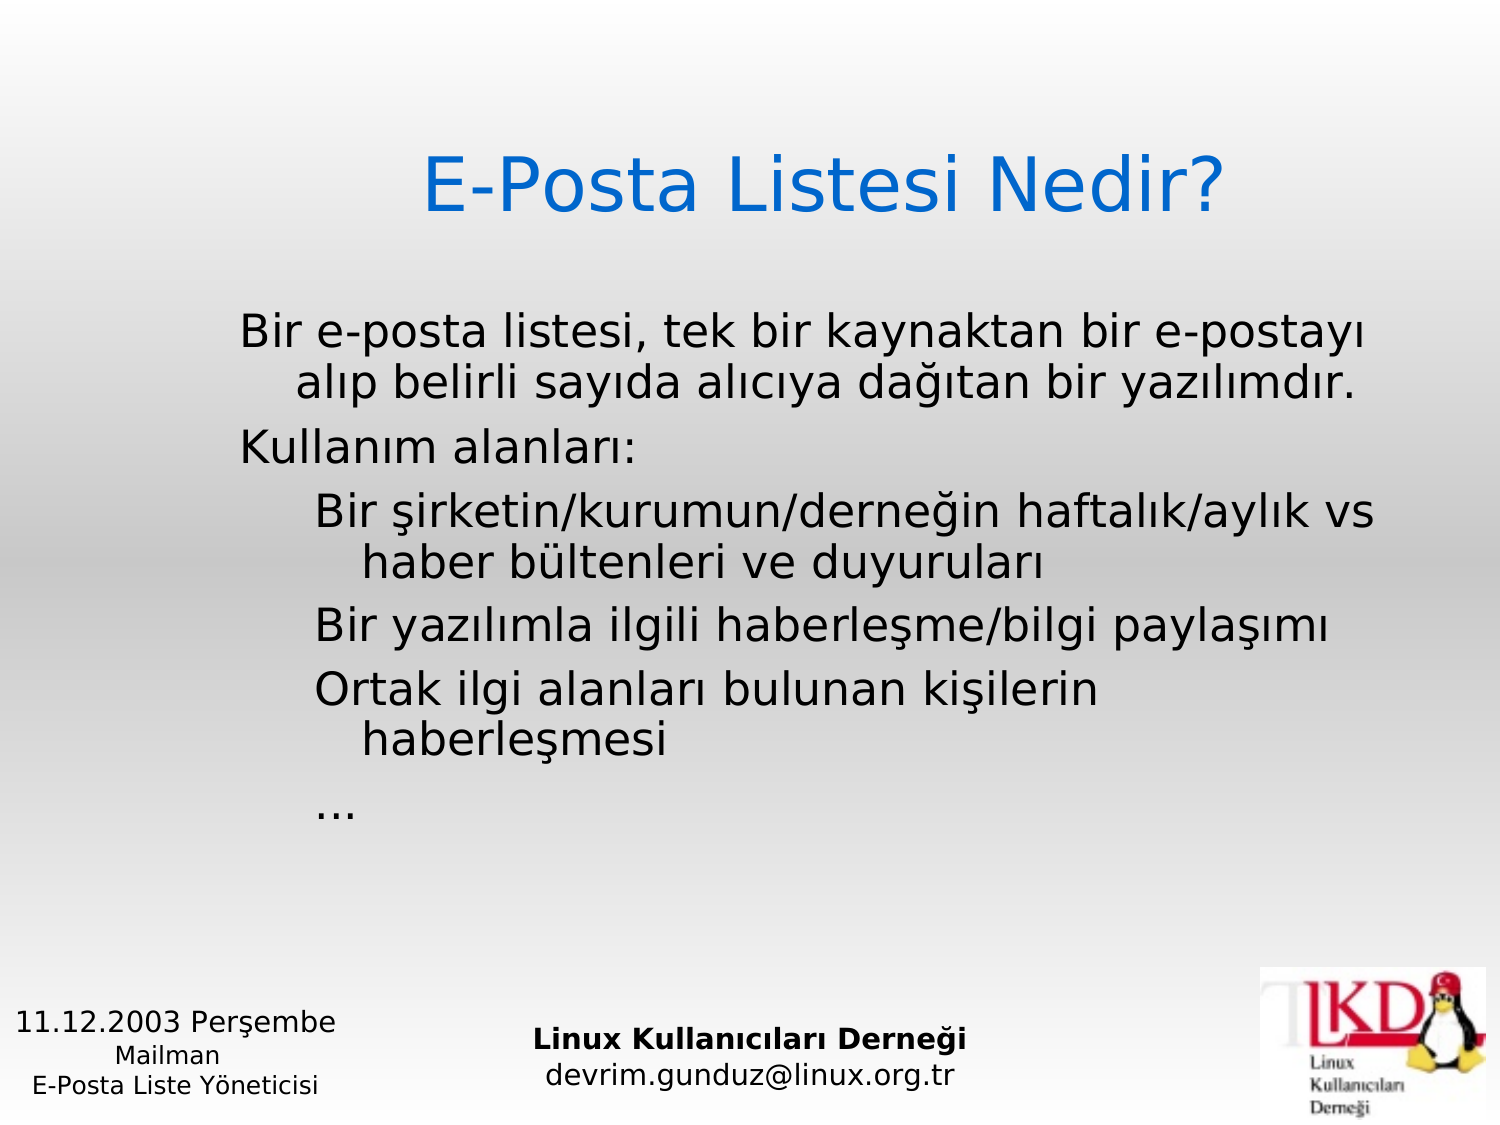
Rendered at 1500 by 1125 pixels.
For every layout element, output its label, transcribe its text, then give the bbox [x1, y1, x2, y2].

list Bir e-posta listesi, tek bir kaynaktan bir e-postayı alıp belirli sayıda alıcıya dağıtan bir yazılımdır. Kullanım alanları: Bir şirketin/kurumun/derneğin haftalık/aylık vs haber bültenleri ve duyuruları Bir yazılımla ilgili haberleşme/bilgi paylaşımı Ortak ilgi alanları bulunan kişilerin haberleşmesi ... [224, 299, 1425, 976]
title E-Posta Listesi Nedir? [224, 49, 1425, 237]
picture [1260, 967, 1486, 1120]
